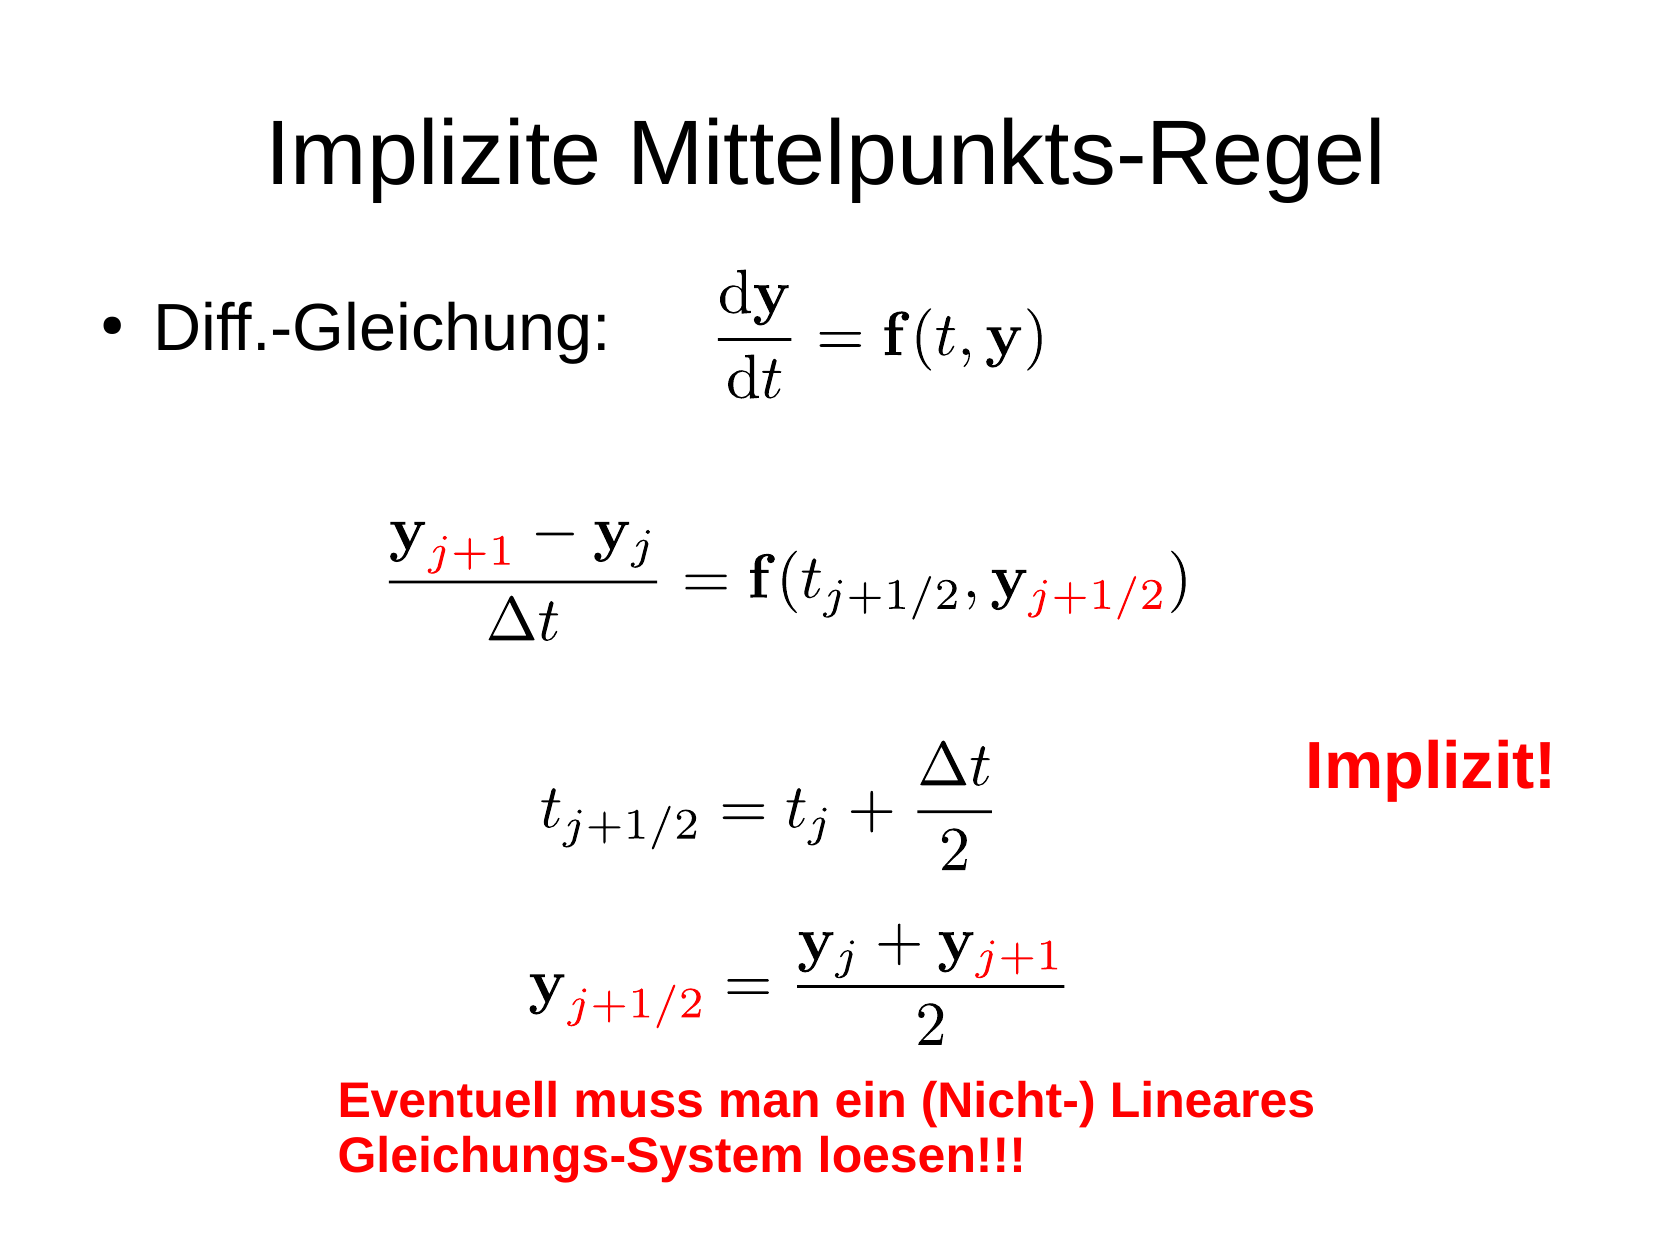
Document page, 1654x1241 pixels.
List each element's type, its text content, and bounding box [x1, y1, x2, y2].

text_box [528, 923, 1065, 1045]
title Implizite Mittelpunkts-Regel [82, 49, 1571, 257]
text_box [717, 269, 1048, 399]
text_box Eventuell muss man ein (Nicht-) Lineares Gleichungs-System loesen!!! [322, 1064, 1331, 1191]
list Diff.-Gleichung: [82, 290, 1571, 1094]
text_box [539, 740, 992, 871]
text_box Implizit! [1290, 720, 1573, 810]
text_box [388, 513, 1192, 641]
